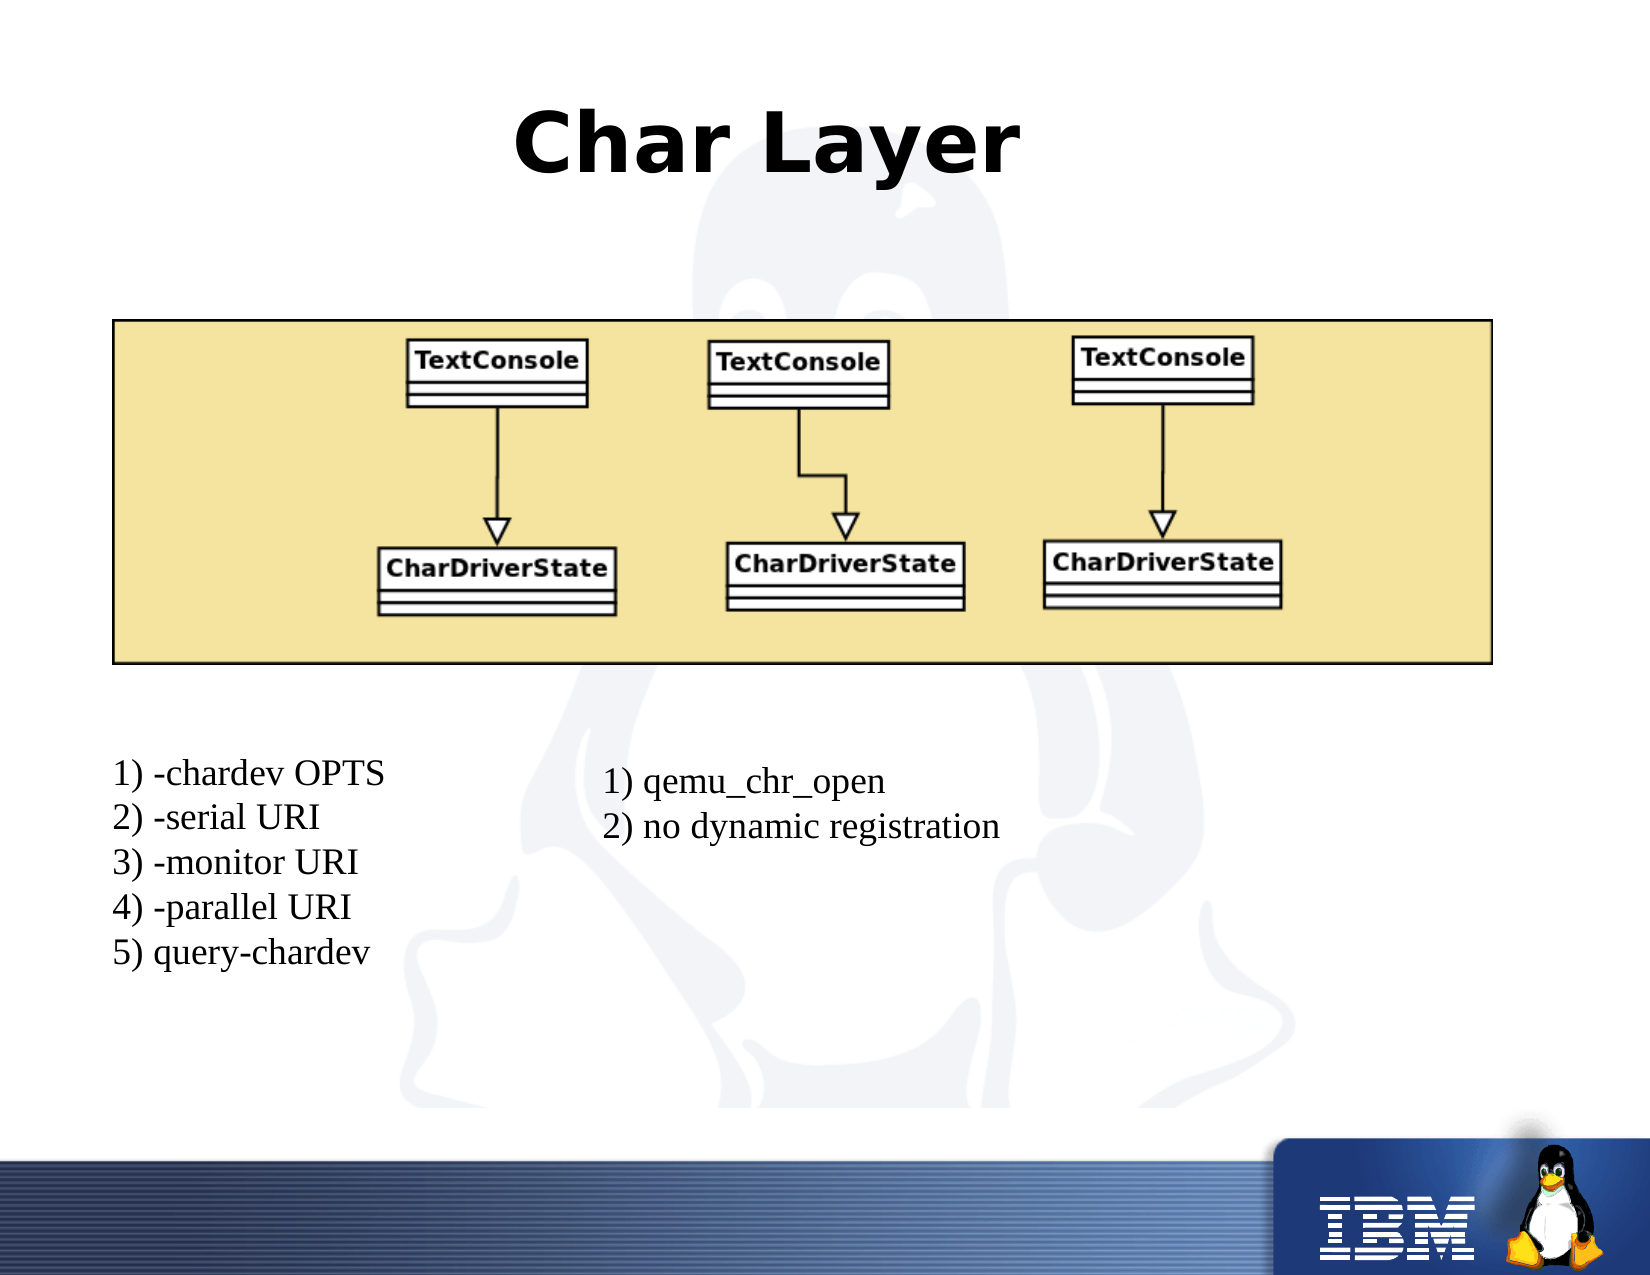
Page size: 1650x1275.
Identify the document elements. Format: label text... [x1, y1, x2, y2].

picture [112, 319, 1493, 665]
title Char Layer [76, 76, 1457, 211]
text_box -chardev OPTS -serial URI -monitor URI -parallel URI query-chardev [112, 748, 386, 969]
text_box qemu_chr_open no dynamic registration [602, 756, 1000, 844]
